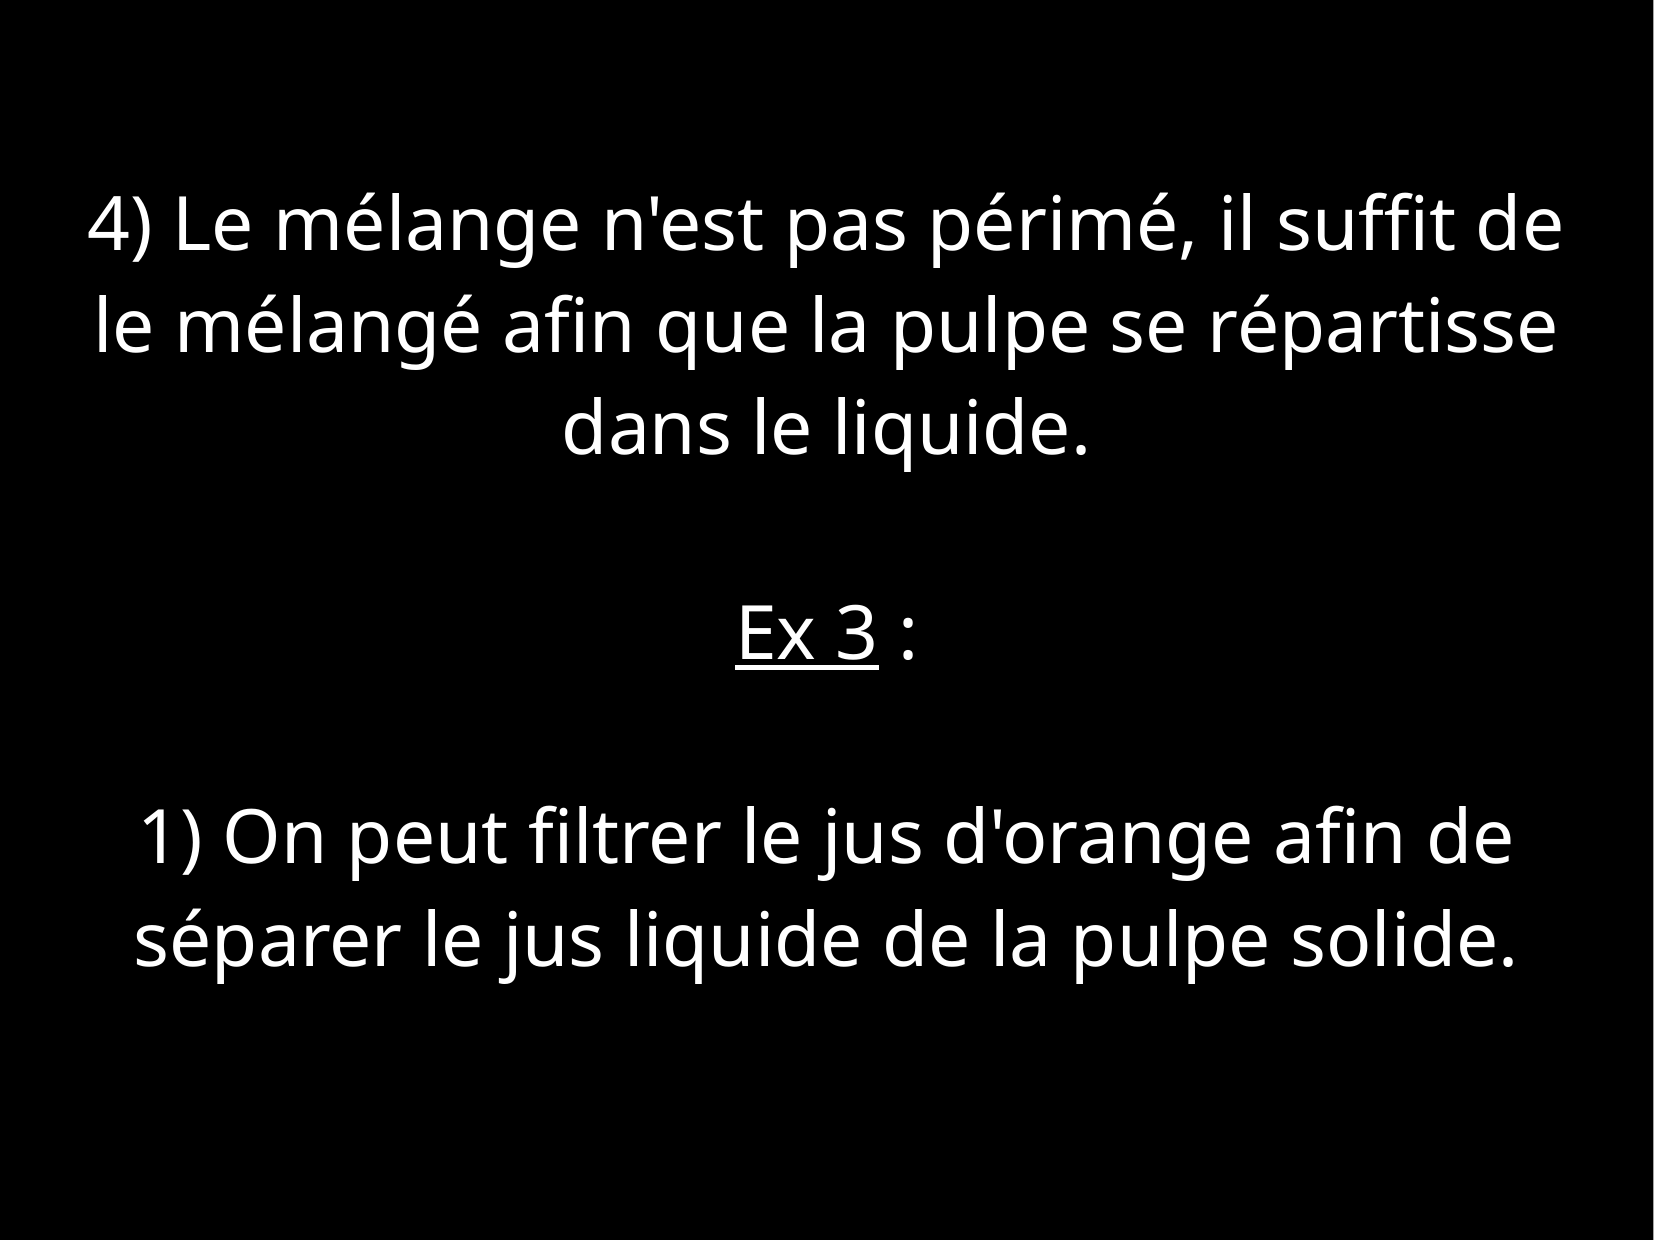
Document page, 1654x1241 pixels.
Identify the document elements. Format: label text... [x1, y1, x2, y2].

subtitle 4) Le mélange n'est pas périmé, il suffit de le mélangé afin que la pulpe se répartisse dans le liquide. Ex 3 : 1) On peut filtrer le jus d'orange afin de séparer le jus liquide de la pulpe solide. [82, 49, 1571, 1109]
